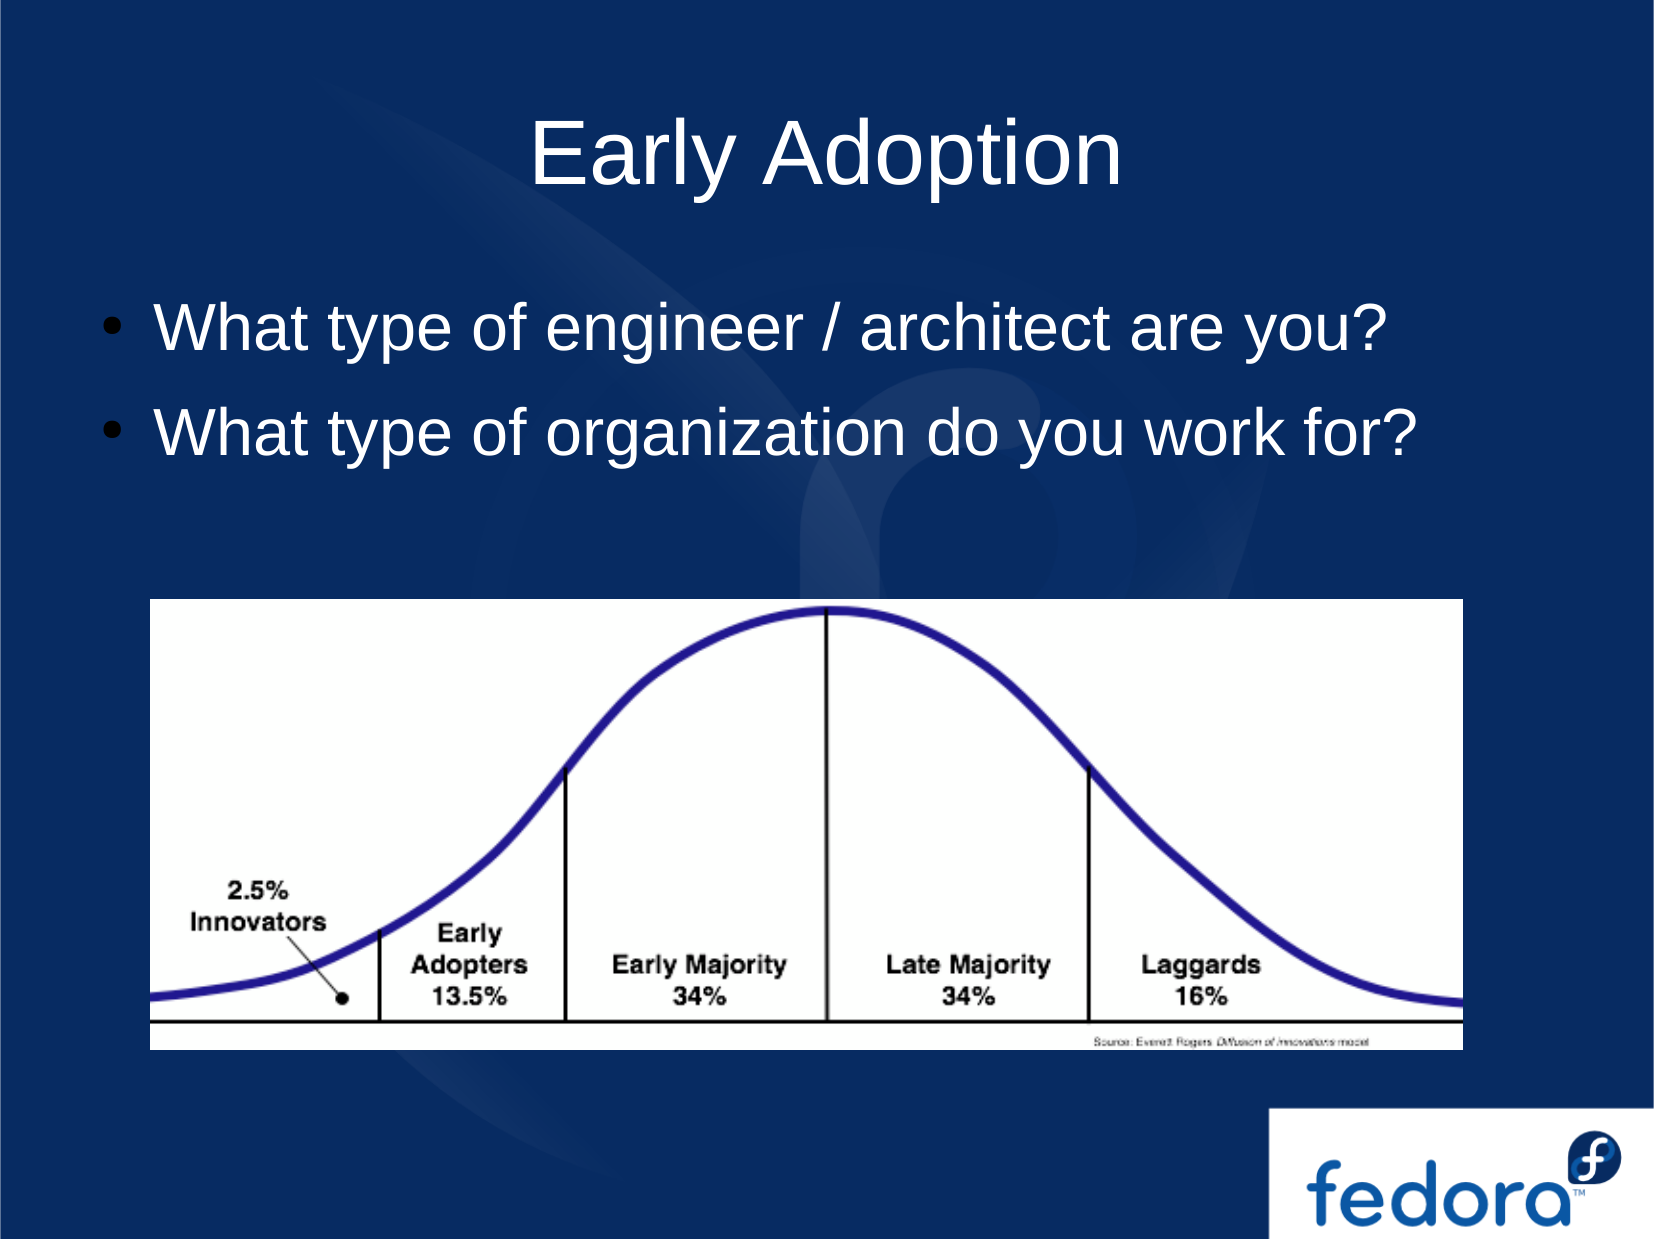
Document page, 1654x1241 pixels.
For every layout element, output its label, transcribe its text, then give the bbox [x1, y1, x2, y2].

title Early Adoption [82, 49, 1571, 257]
list What type of engineer / architect are you? What type of organization do you work for? [82, 290, 1571, 1109]
picture [0, 0, 1654, 1239]
